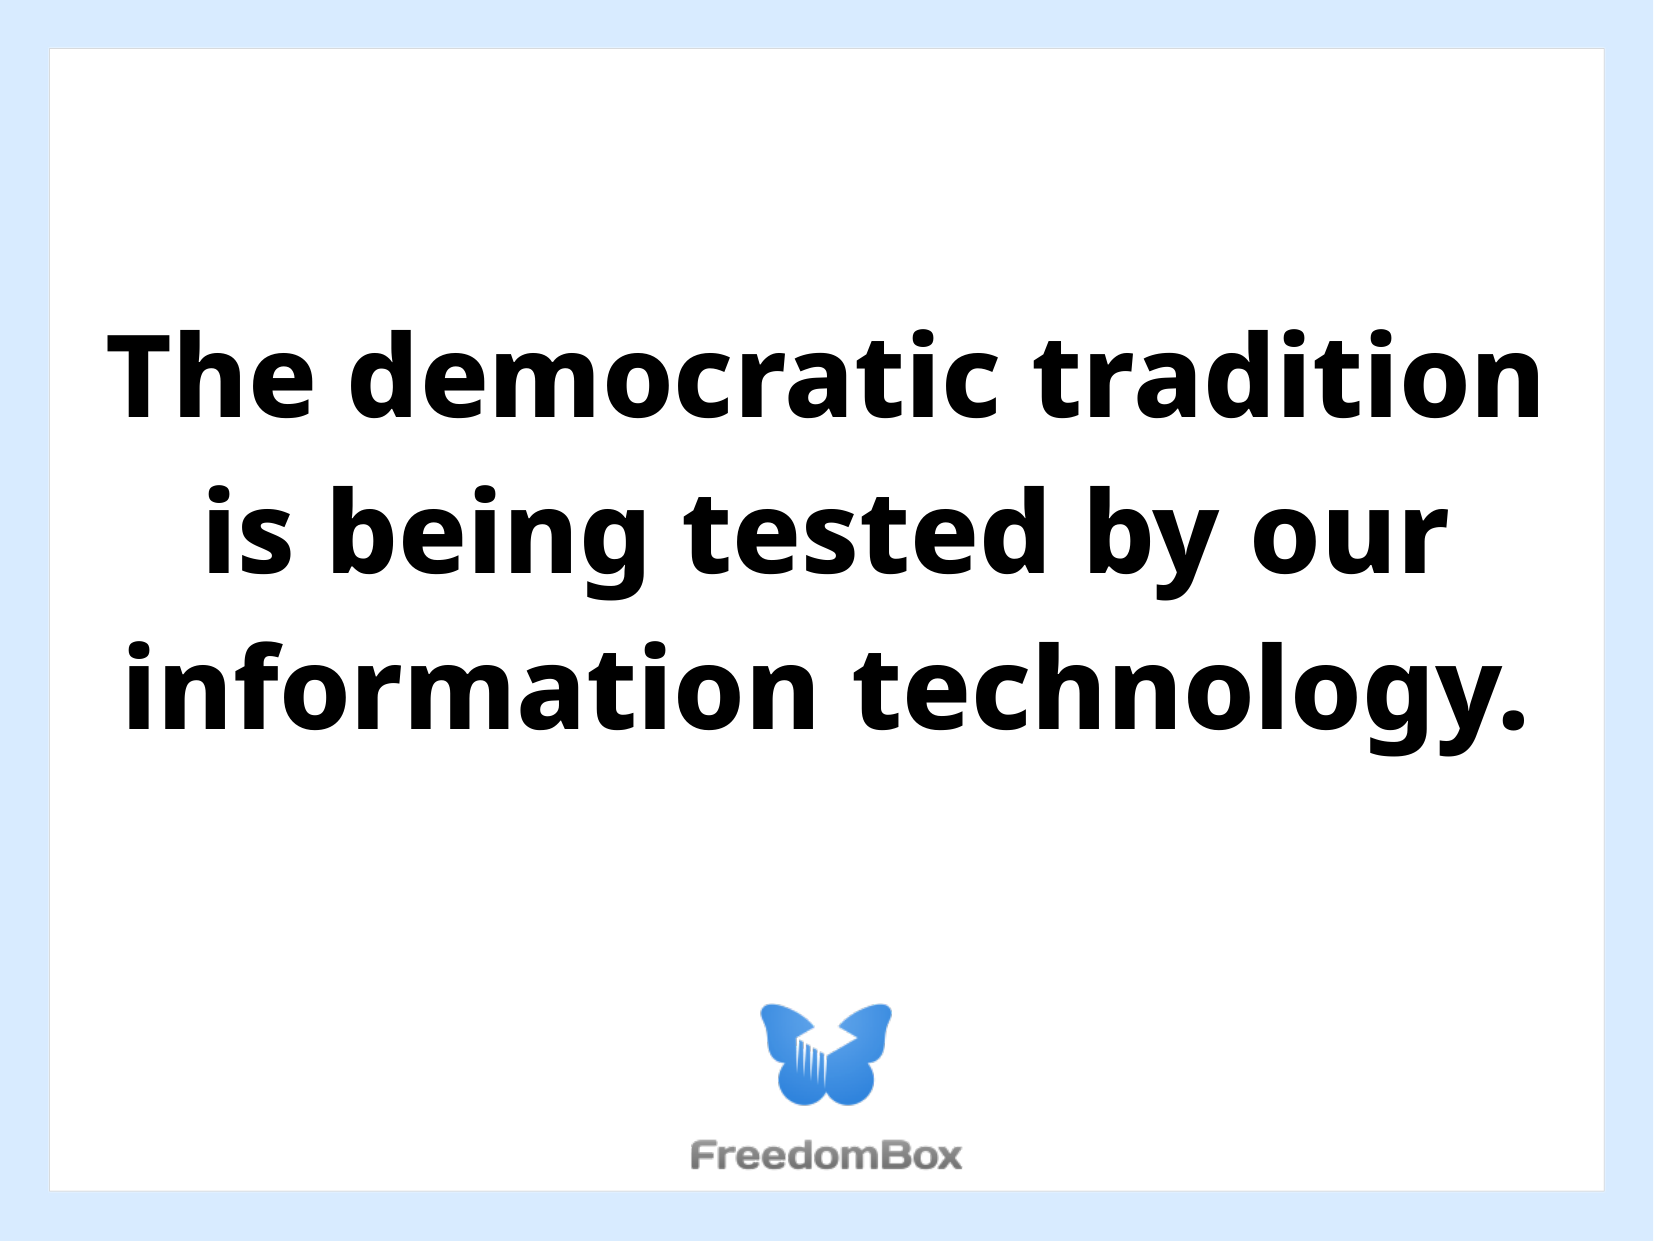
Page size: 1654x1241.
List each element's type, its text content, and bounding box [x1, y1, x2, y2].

picture [0, 0, 1654, 1241]
subtitle The democratic tradition is being tested by our information technology. [82, 49, 1571, 1010]
